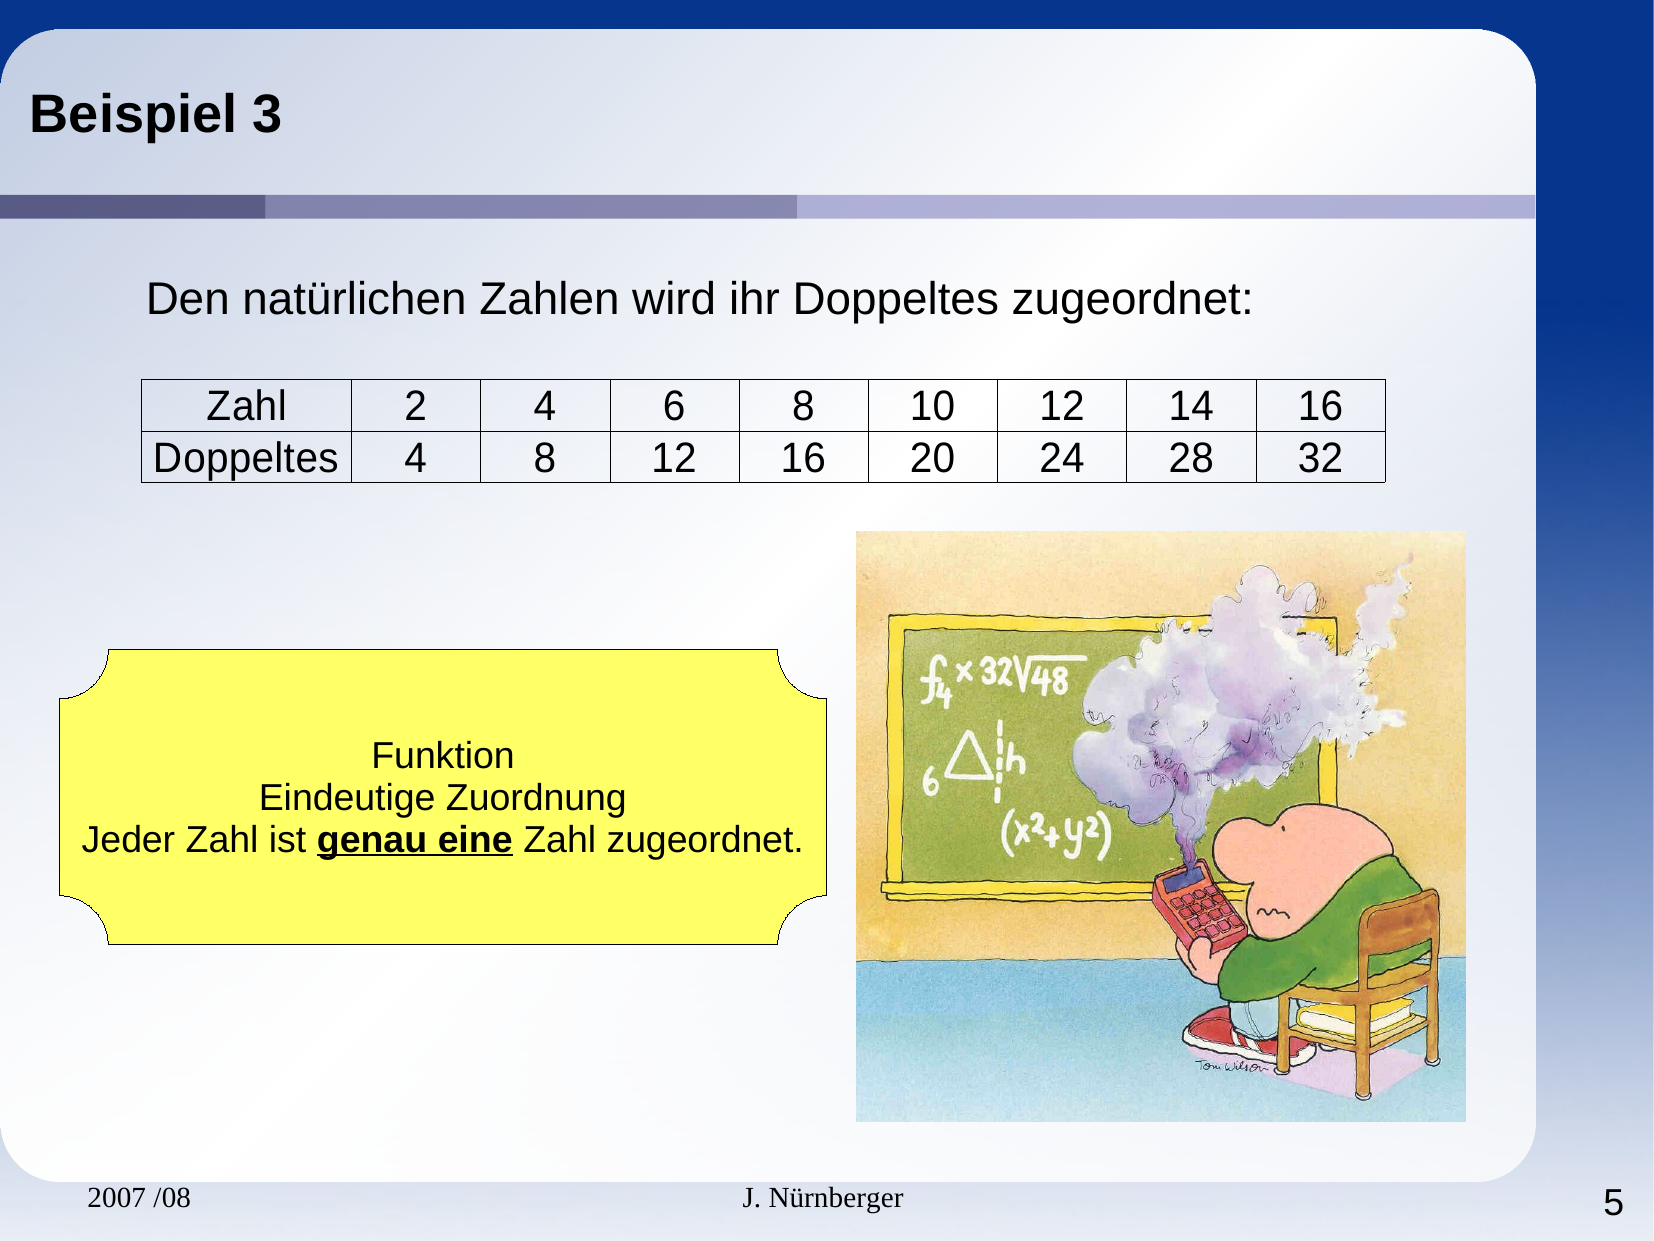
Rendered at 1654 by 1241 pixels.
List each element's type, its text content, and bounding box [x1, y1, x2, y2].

text_box Funktion Eindeutige Zuordnung Jeder Zahl ist genau eine Zahl zugeordnet. [59, 649, 827, 945]
picture [0, 0, 1654, 1241]
title Beispiel 3 [29, 49, 1506, 178]
text_box Den natürlichen Zahlen wird ihr Doppeltes zugeordnet: [131, 265, 1270, 332]
chart [139, 377, 1388, 591]
picture [856, 531, 1466, 1123]
